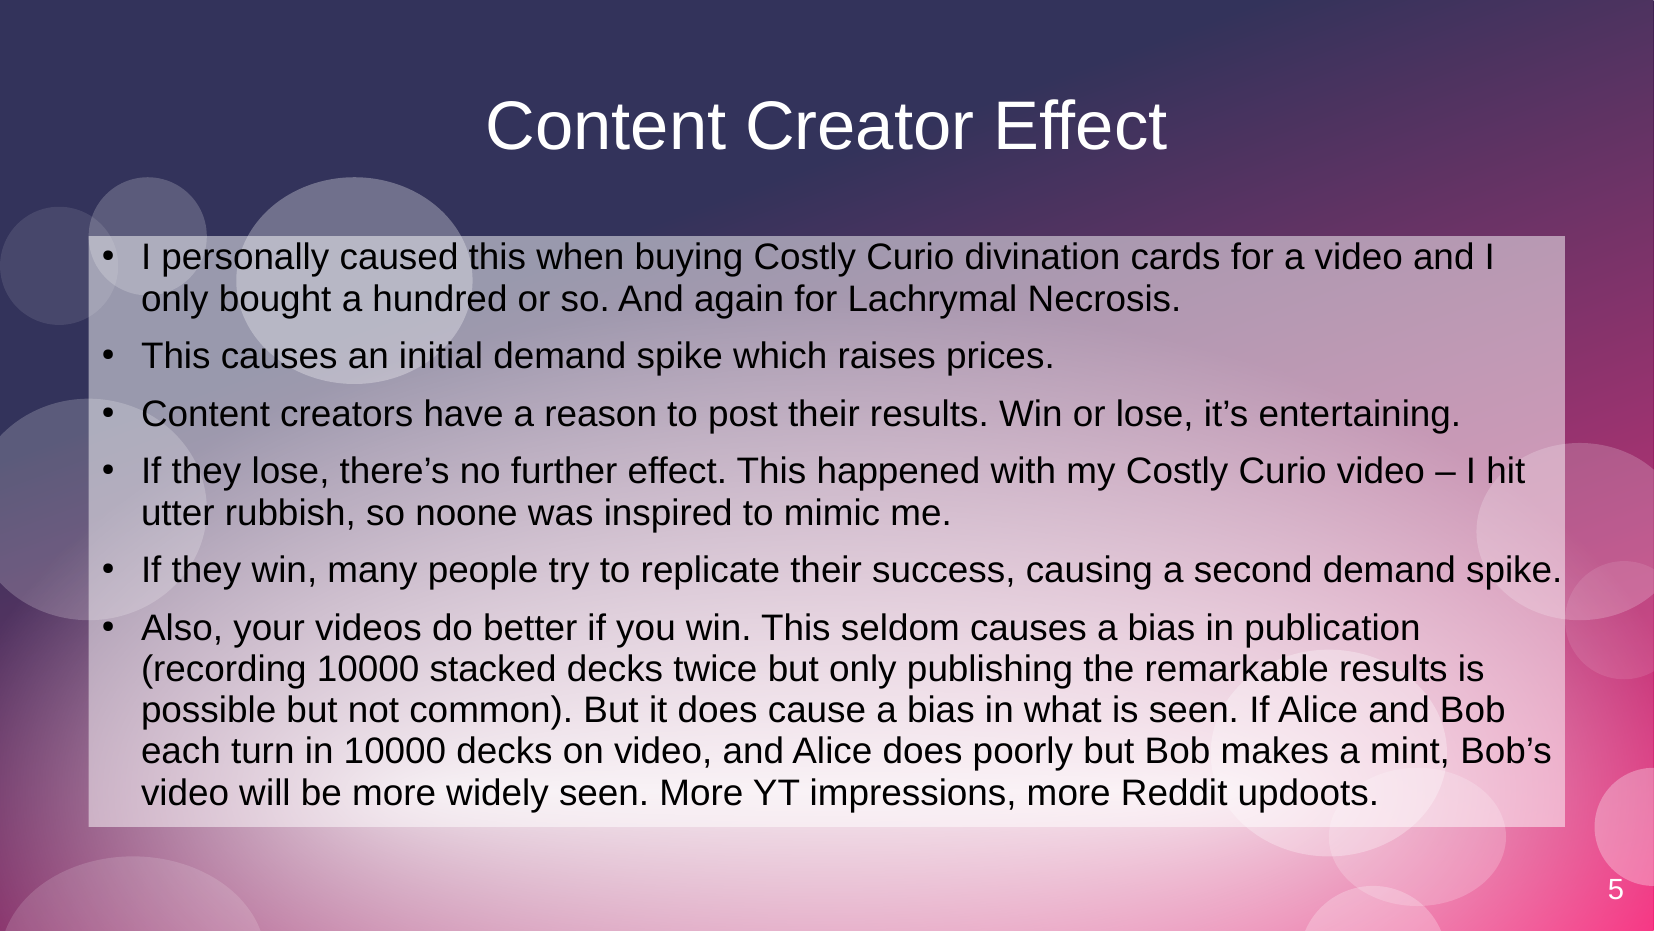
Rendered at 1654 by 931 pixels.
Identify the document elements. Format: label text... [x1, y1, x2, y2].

list I personally caused this when buying Costly Curio divination cards for a video and I only bought a hundred or so. And again for Lachrymal Necrosis. This causes an initial demand spike which raises prices. Content creators have a reason to post their results. Win or lose, it’s entertaining. If they lose, there’s no further effect. This happened with my Costly Curio video – I hit utter rubbish, so noone was inspired to mimic me. If they win, many people try to replicate their success, causing a second demand spike. Also, your videos do better if you win. This seldom causes a bias in publication (recording 10000 stacked decks twice but only publishing the remarkable results is possible but not common). But it does cause a bias in what is seen. If Alice and Bob each turn in 10000 decks on video, and Alice does poorly but Bob makes a mint, Bob’s video will be more widely seen. More YT impressions, more Reddit updoots. [88, 236, 1565, 827]
title Content Creator Effect [88, 44, 1565, 207]
